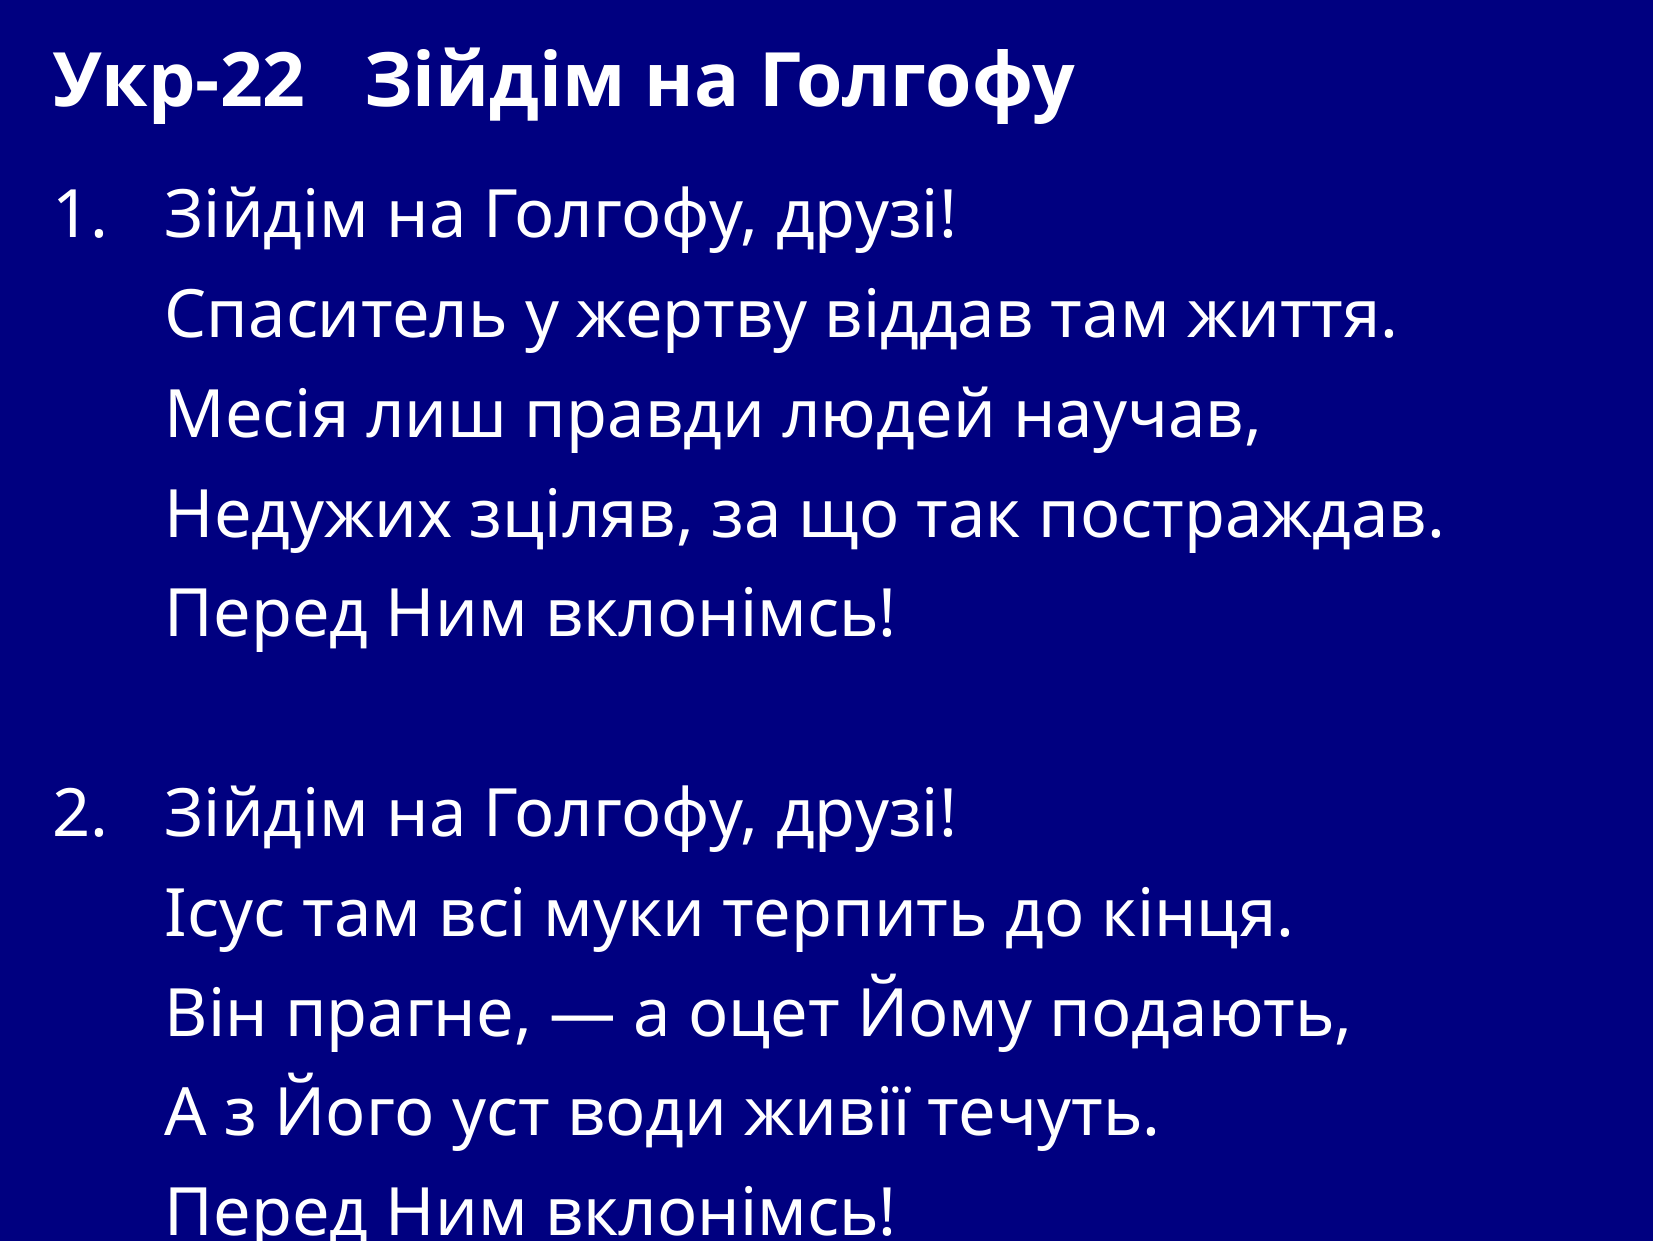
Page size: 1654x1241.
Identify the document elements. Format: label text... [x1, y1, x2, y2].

text_box Укр-22 Зійдім на Голгофу [37, 18, 1576, 132]
text_box 1. Зійдім на Голгофу, друзі! Спаситель у жертву віддав там життя. Месія лиш правди людей научав, Недужих зціляв, за що так постраждав. Перед Ним вклонімсь! 2. Зійдім на Голгофу, друзі! Ісус там всі муки терпить до кінця. Він прагне, ― а оцет Йому подають, А з Його уст води живії течуть. Перед Ним вклонімсь! [37, 150, 1653, 1163]
